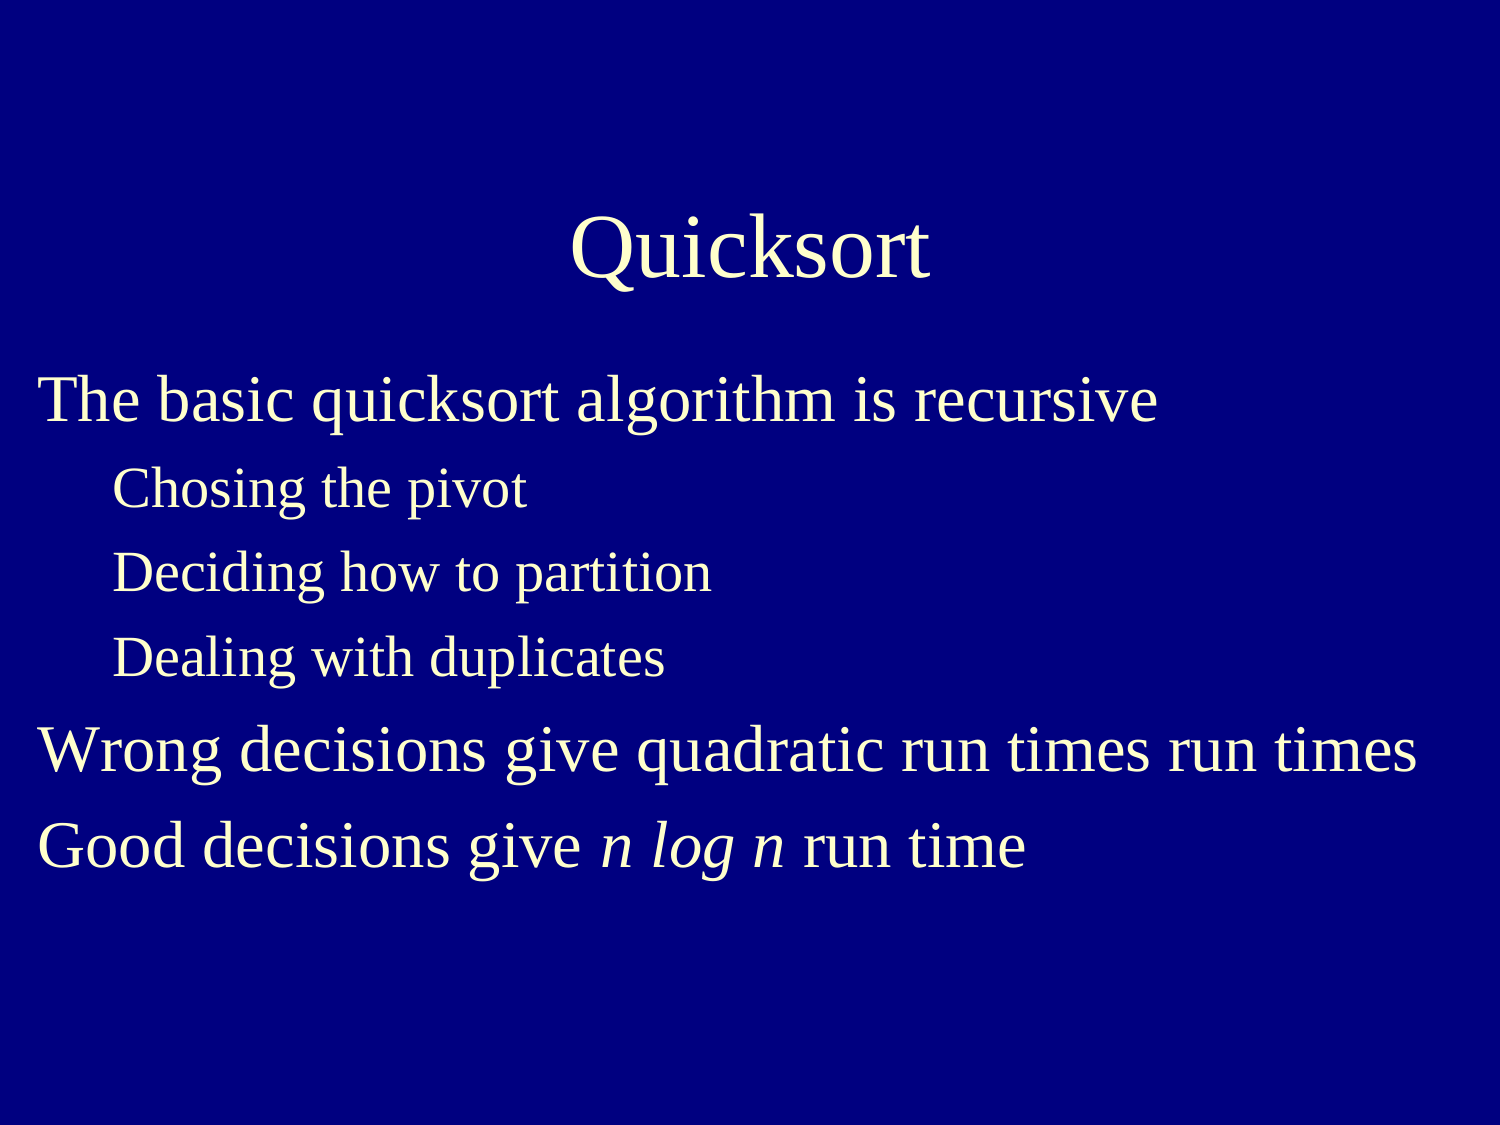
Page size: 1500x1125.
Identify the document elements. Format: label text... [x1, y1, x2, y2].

title Quicksort [22, 145, 1480, 336]
list The basic quicksort algorithm is recursive Chosing the pivot Deciding how to partition Dealing with duplicates Wrong decisions give quadratic run times run times Good decisions give n log n run time [22, 347, 1482, 1026]
